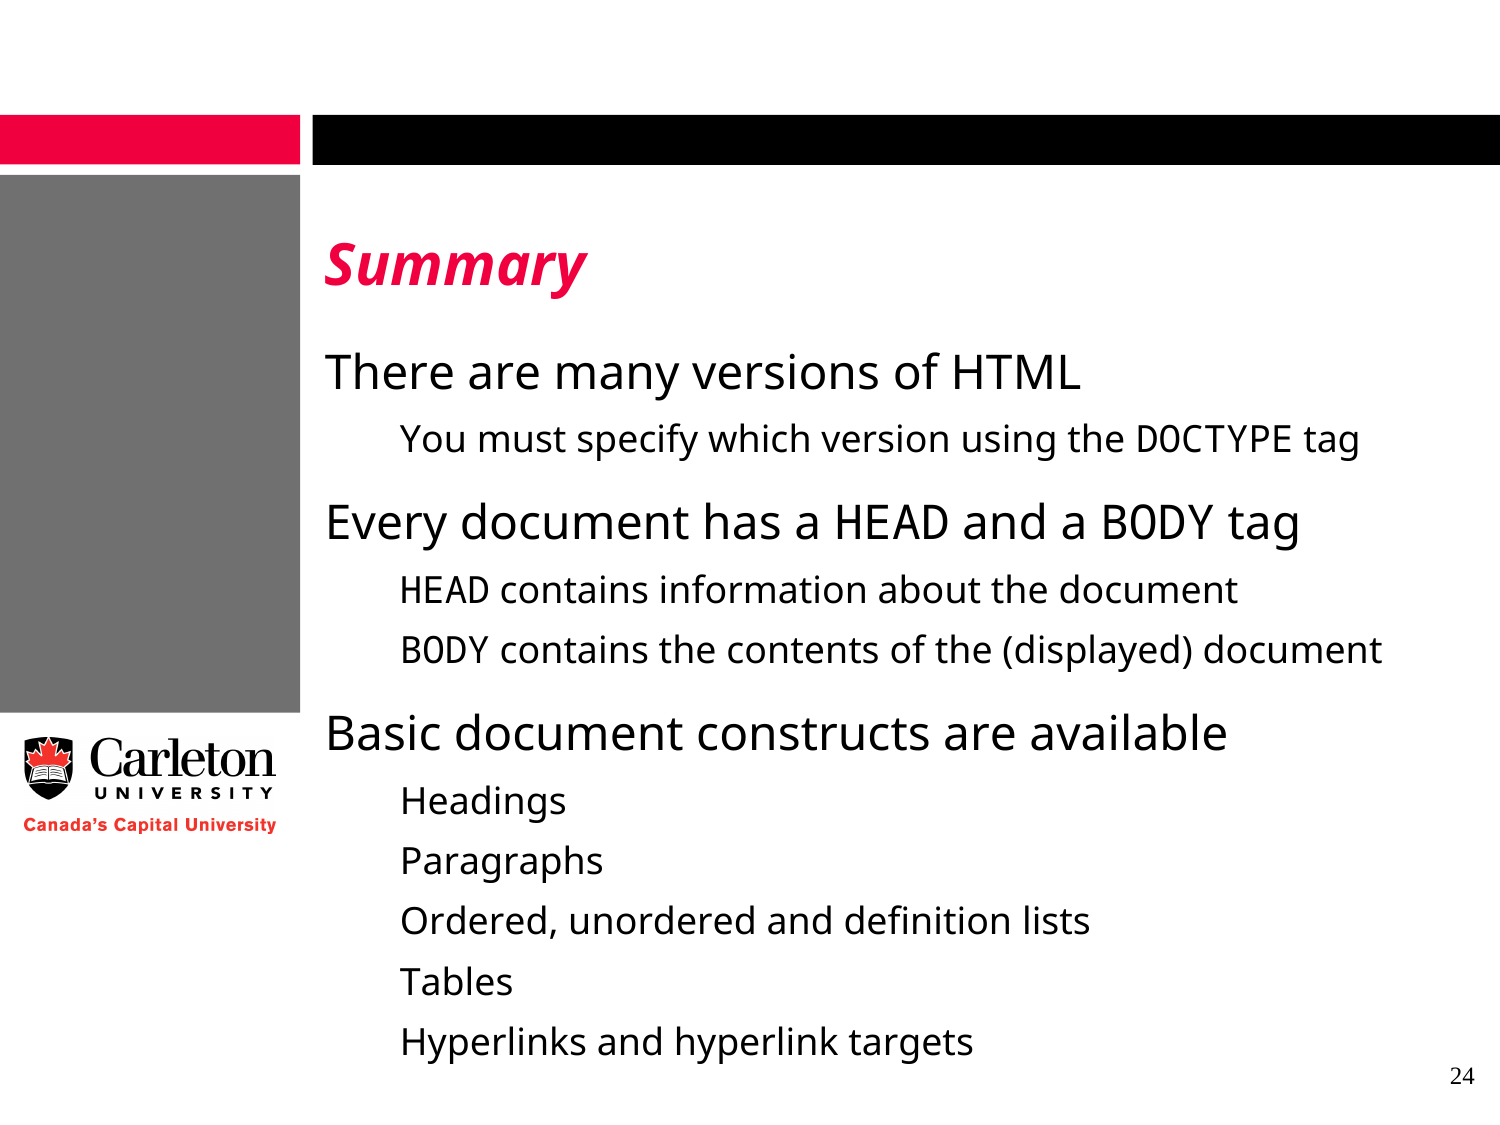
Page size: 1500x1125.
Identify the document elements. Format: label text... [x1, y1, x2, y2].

list There are many versions of HTML You must specify which version using the DOCTYPE tag Every document has a HEAD and a BODY tag HEAD contains information about the document BODY contains the contents of the (displayed) document Basic document constructs are available Headings Paragraphs Ordered, unordered and definition lists Tables Hyperlinks and hyperlink targets [324, 324, 1450, 1036]
picture [24, 737, 276, 834]
title Summary [324, 194, 1450, 324]
